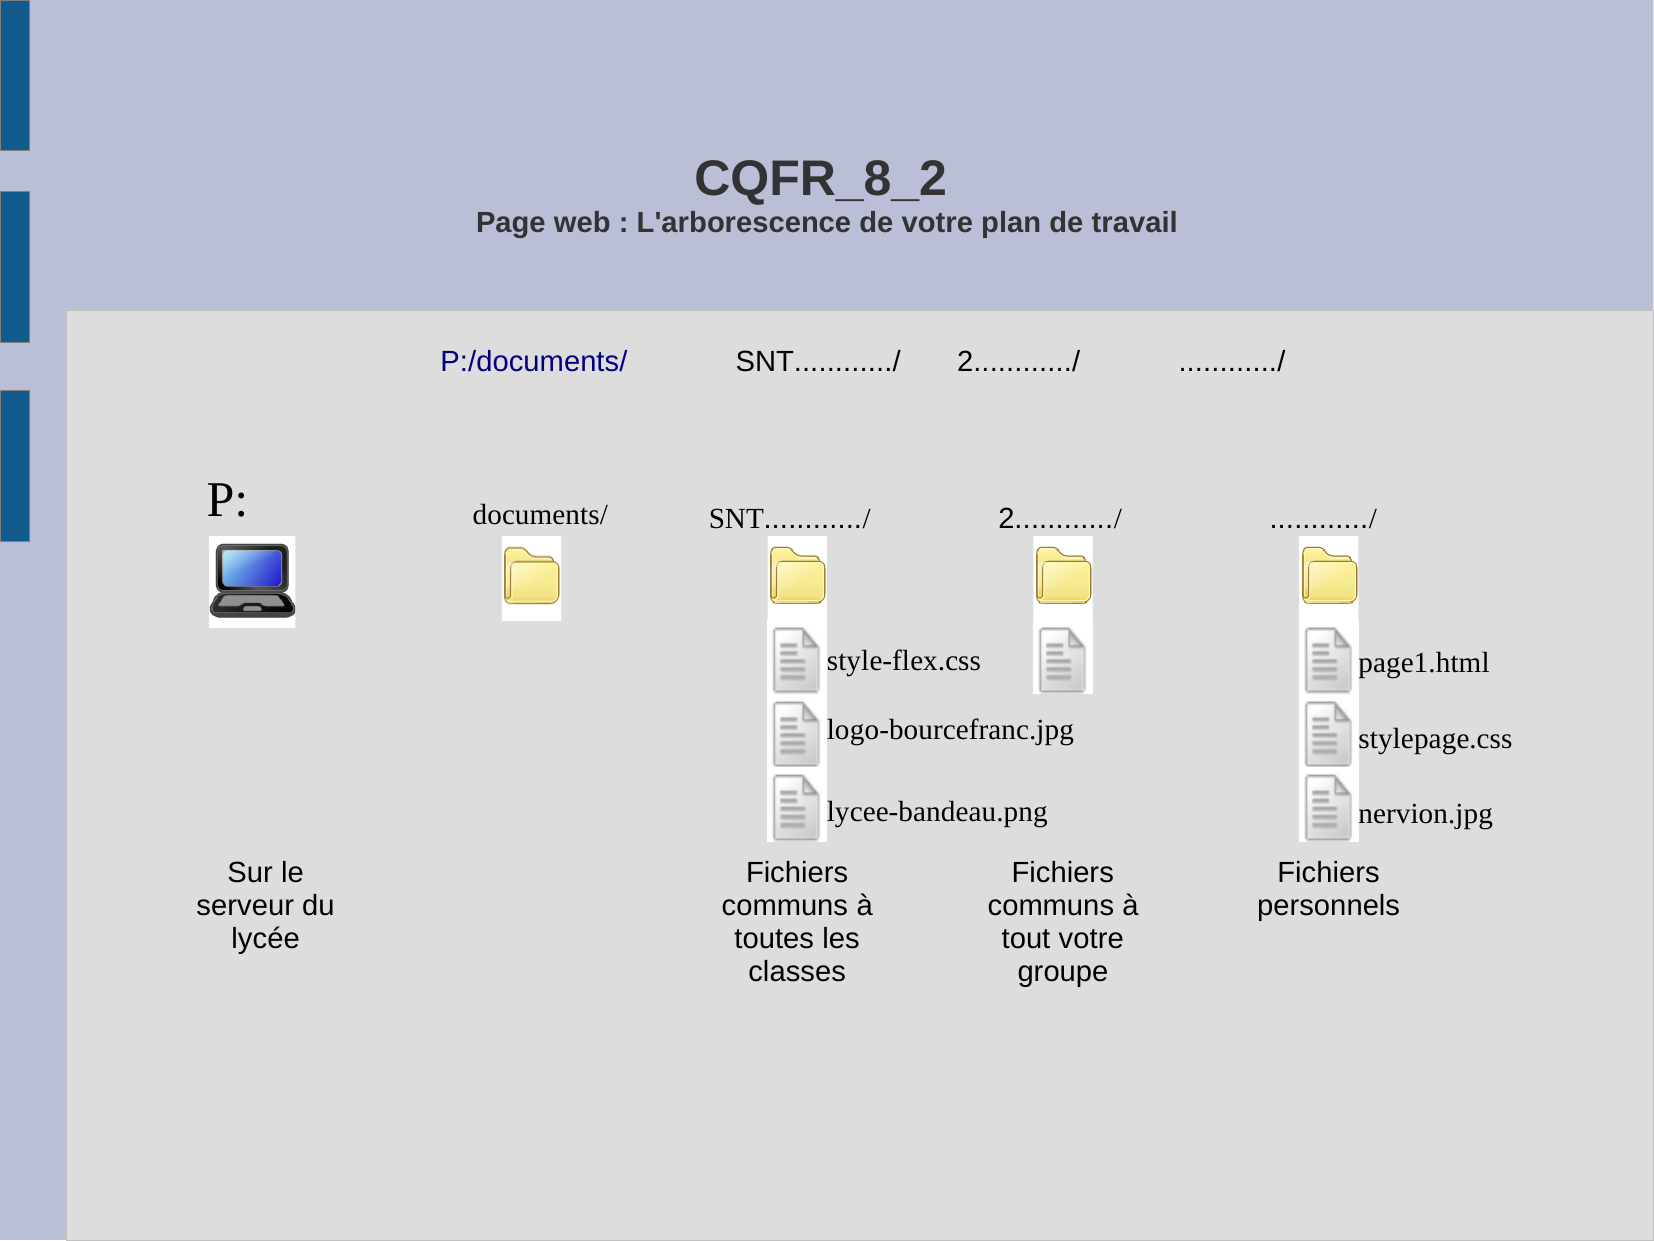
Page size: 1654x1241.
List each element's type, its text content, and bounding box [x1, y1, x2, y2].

text_box stylepage.css [1358, 705, 1536, 772]
picture [767, 536, 827, 842]
text_box SNT............/ [708, 501, 872, 536]
list P:/documents/ SNT............/ 2............/ ............/ [121, 344, 1534, 1127]
text_box 2............/ [998, 501, 1123, 536]
text_box P: [206, 472, 249, 529]
title CQFR_8_2 Page web : L'arborescence de votre plan de travail [121, 91, 1534, 299]
picture [1033, 536, 1093, 692]
text_box Fichiers communs à tout votre groupe [974, 856, 1152, 988]
text_box ............/ [1269, 501, 1378, 536]
picture [1299, 536, 1359, 842]
text_box nervion.jpg [1358, 797, 1494, 831]
text_box lycee-bandeau.png [826, 768, 1093, 857]
text_box logo-bourcefranc.jpg [826, 692, 1152, 768]
picture [199, 531, 296, 628]
picture [501, 536, 562, 621]
text_box style-flex.css [826, 642, 1004, 680]
text_box Fichiers communs à toutes les classes [708, 856, 886, 988]
text_box documents/ [472, 498, 608, 532]
text_box Fichiers personnels [1240, 856, 1418, 922]
text_box page1.html [1358, 646, 1490, 680]
text_box Sur le serveur du lycée [177, 856, 355, 955]
